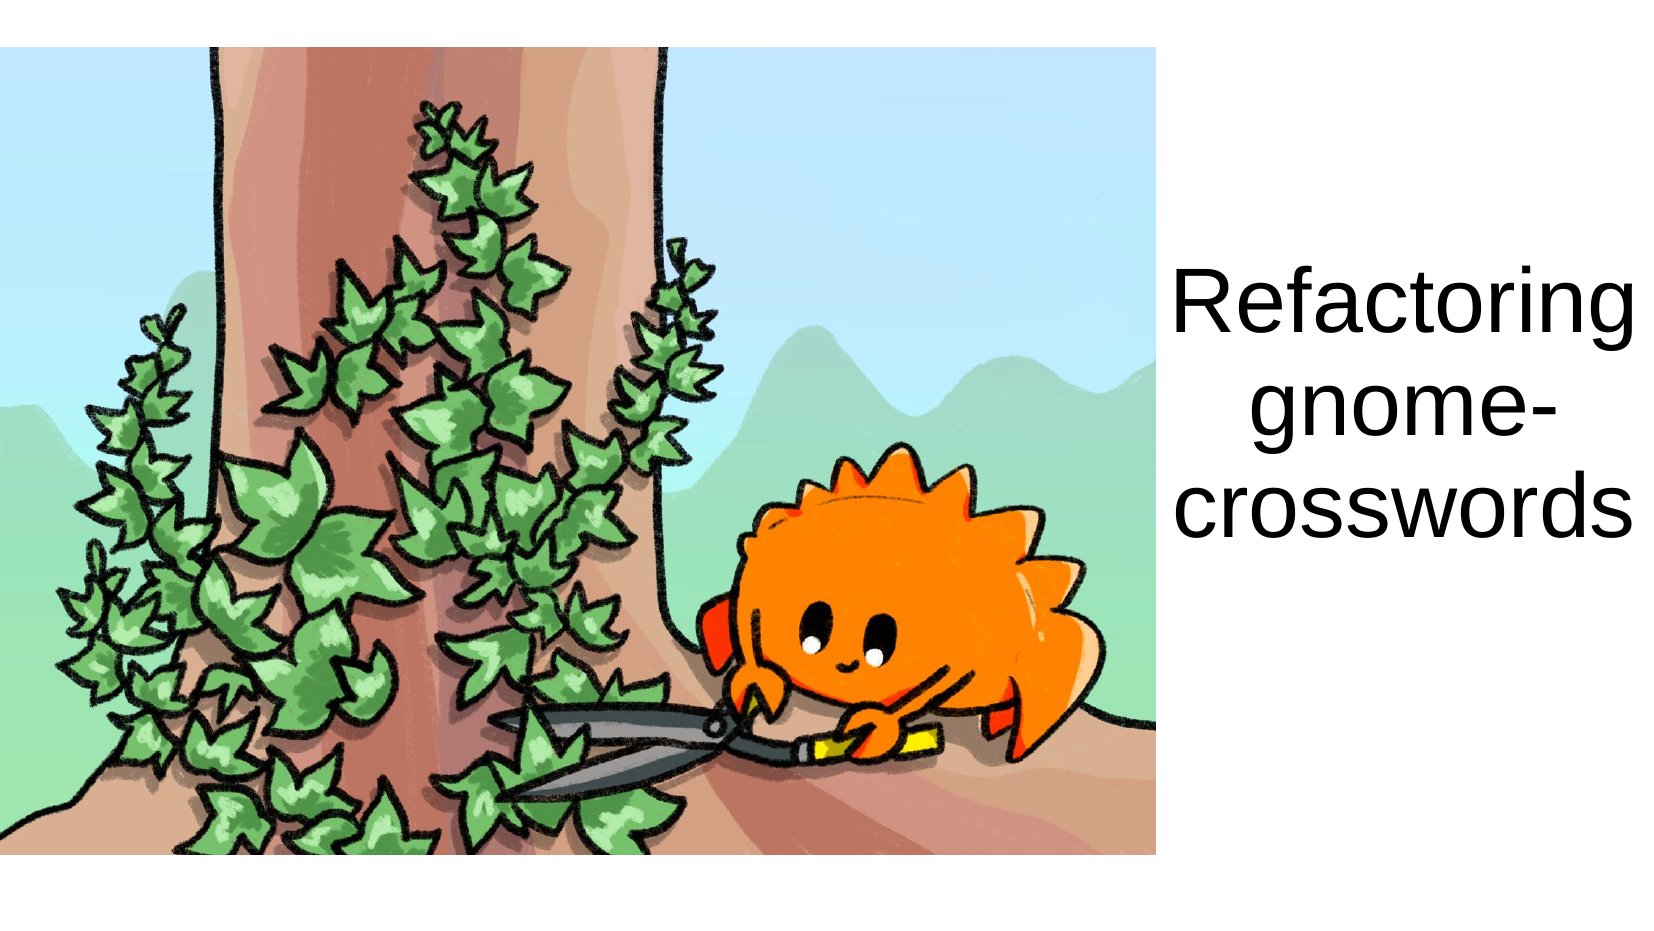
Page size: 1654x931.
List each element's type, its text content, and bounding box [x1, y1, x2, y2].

picture [0, 47, 1156, 855]
title Refactoring gnome-crosswords [1156, 146, 1654, 660]
